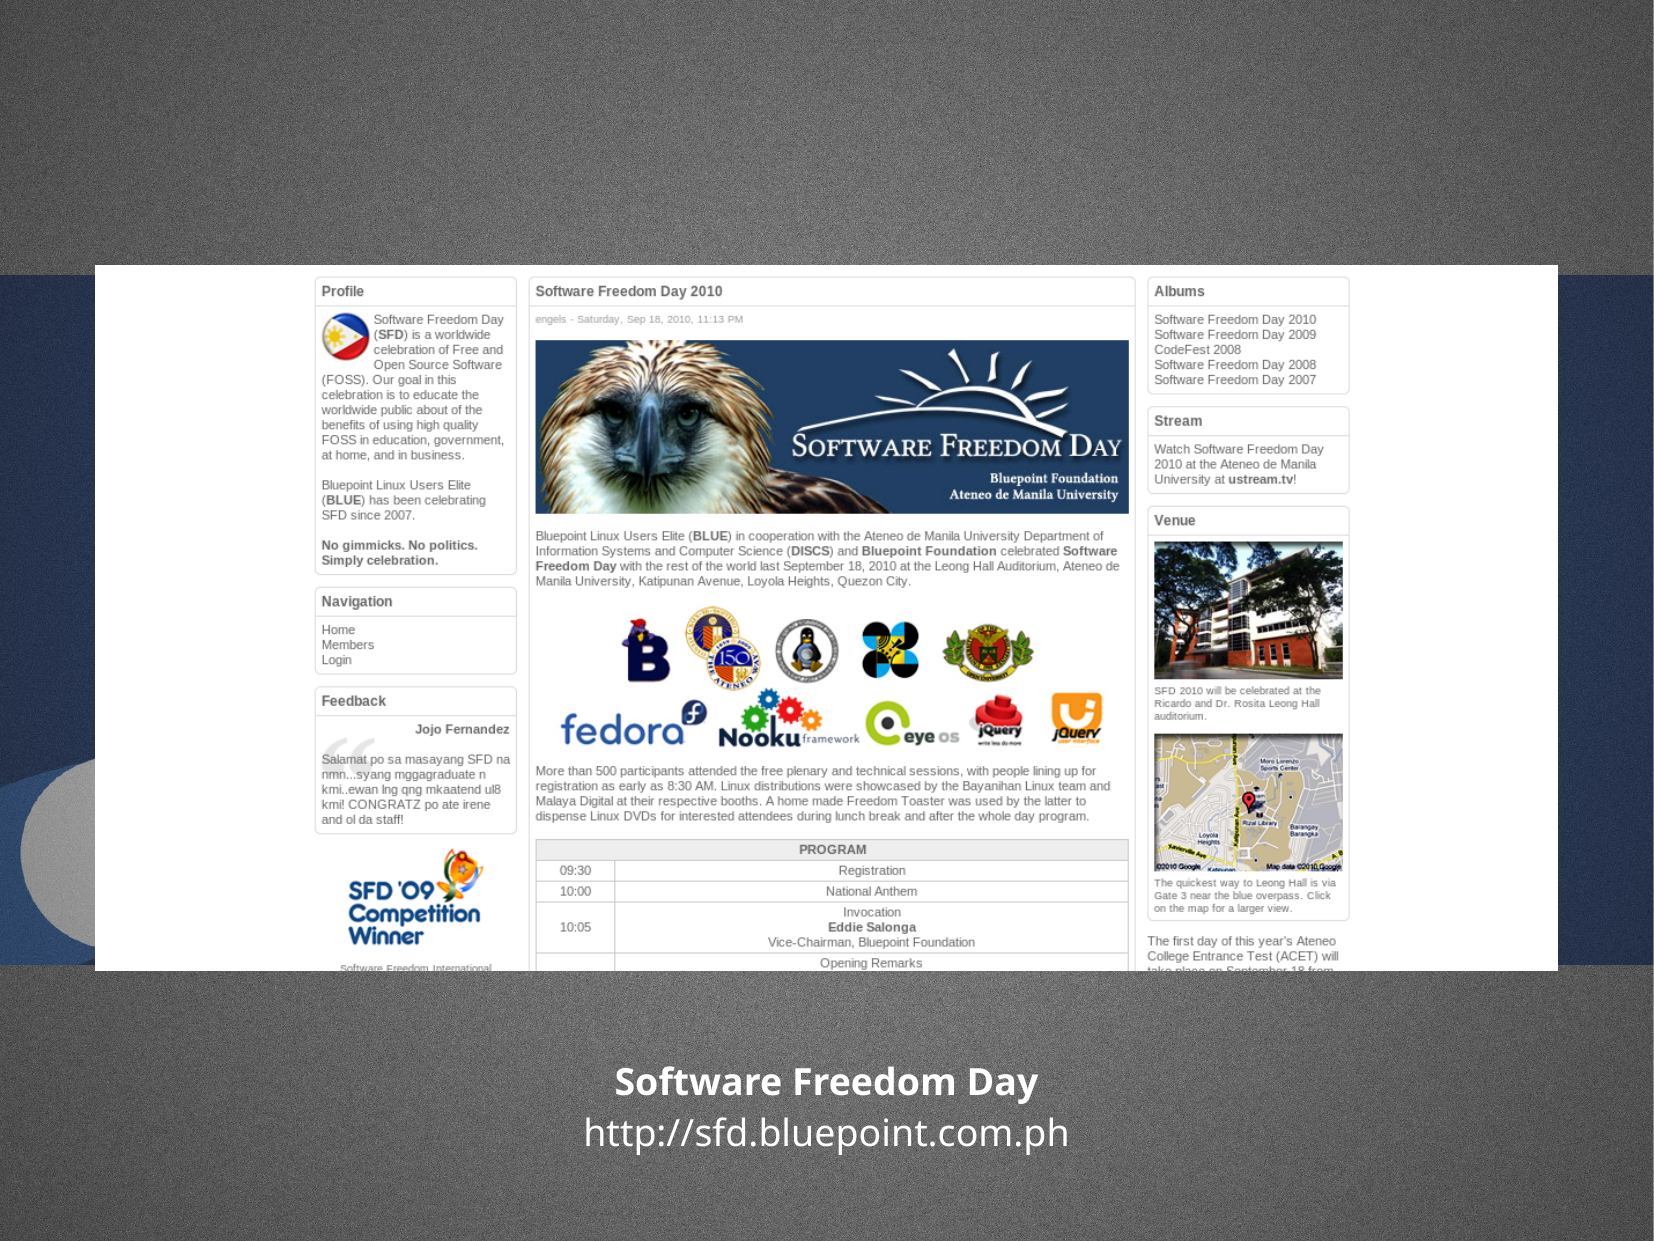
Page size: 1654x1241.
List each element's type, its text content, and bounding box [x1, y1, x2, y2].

text_box Software Freedom Day http://sfd.bluepoint.com.ph [280, 1047, 1374, 1150]
picture [0, 0, 1654, 1241]
